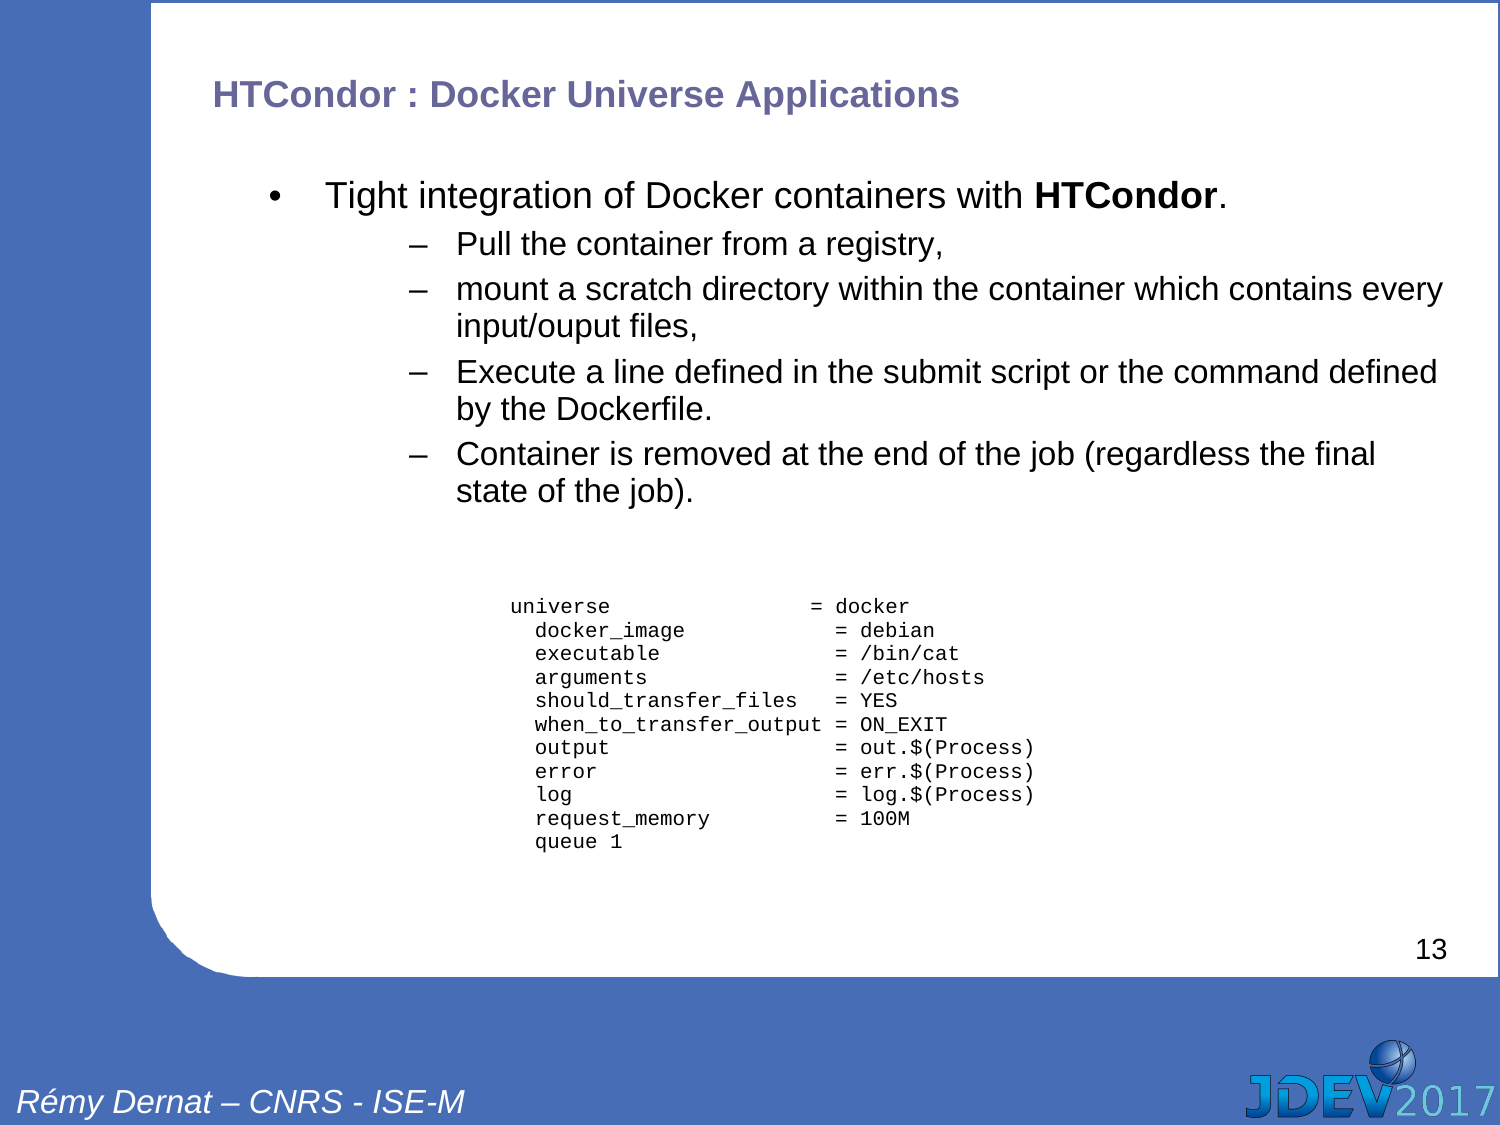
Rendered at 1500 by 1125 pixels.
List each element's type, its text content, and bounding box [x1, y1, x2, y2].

picture [0, 0, 1500, 1125]
list Tight integration of Docker containers with HTCondor. Pull the container from a registry, mount a scratch directory within the container which contains every input/ouput files, Execute a line defined in the submit script or the command defined by the Dockerfile. Container is removed at the end of the job (regardless the final state of the job). [212, 174, 1448, 526]
title HTCondor : Docker Universe Applications [212, 24, 1447, 164]
text_box universe = docker docker_image = debian executable = /bin/cat arguments = /etc/hosts should_transfer_files = YES when_to_transfer_output = ON_EXIT output = out.$(Process) error = err.$(Process) log = log.$(Process) request_memory = 100M queue 1 [495, 589, 1051, 863]
text_box Rémy Dernat – CNRS - ISE-M [0, 1075, 488, 1125]
